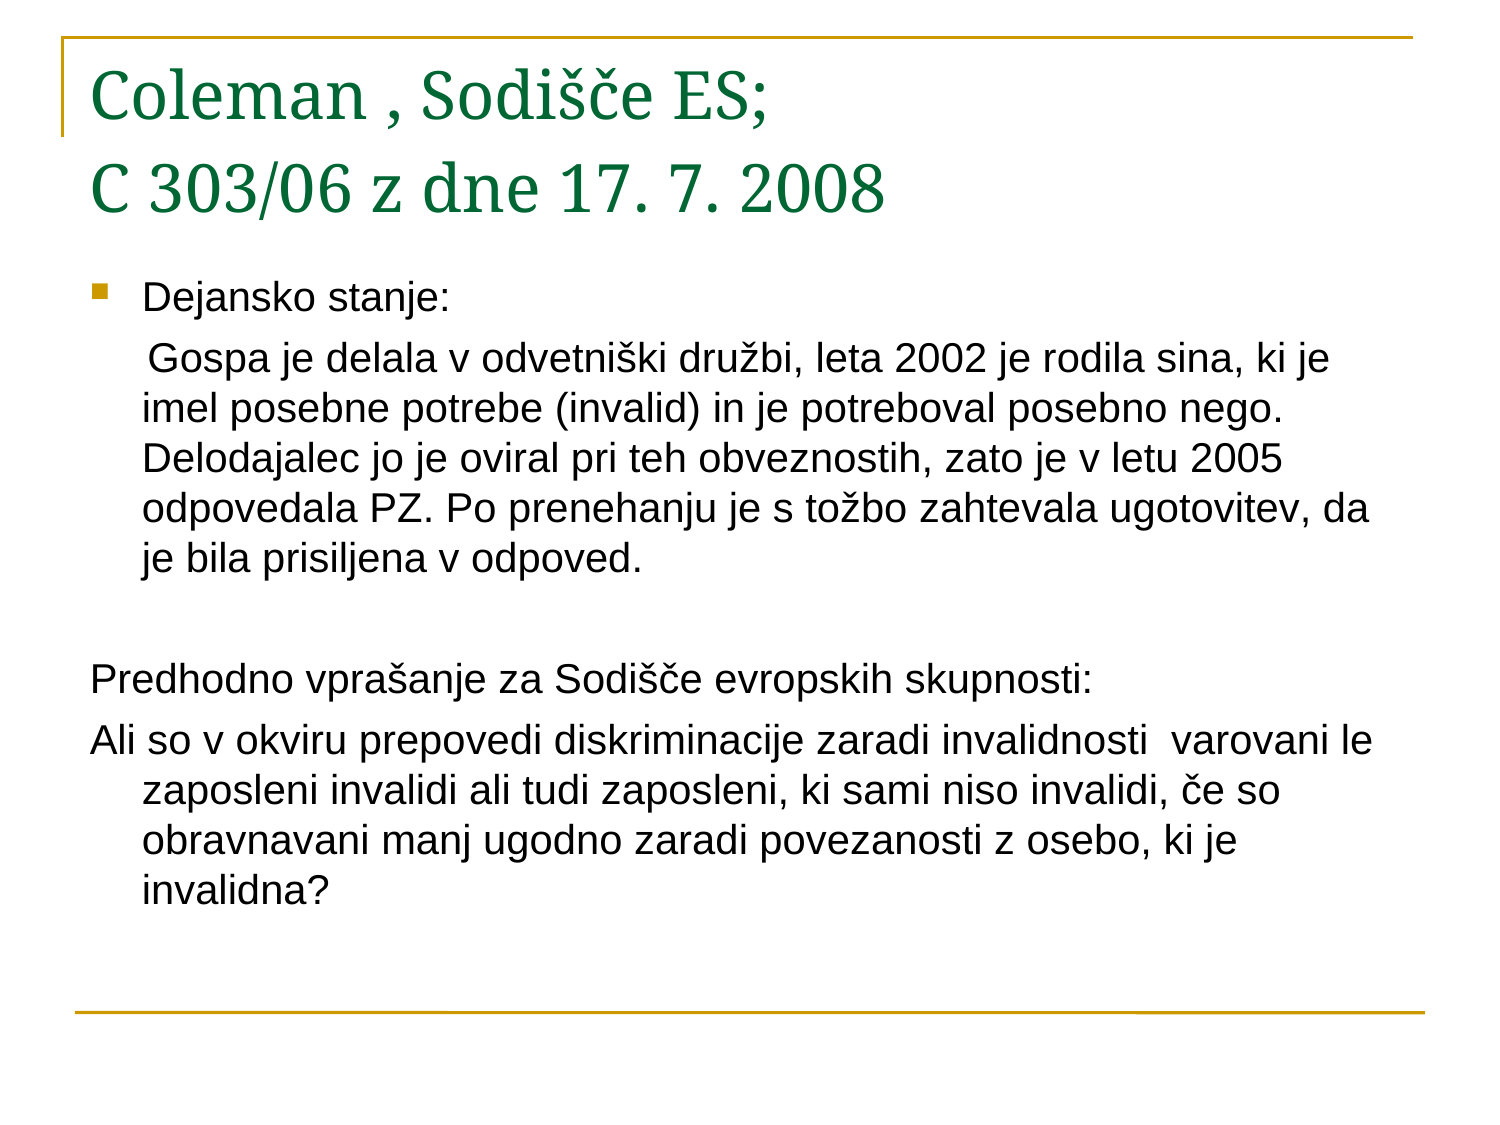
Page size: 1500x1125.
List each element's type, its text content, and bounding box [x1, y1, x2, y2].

list Dejansko stanje: Gospa je delala v odvetniški družbi, leta 2002 je rodila sina, ki je imel posebne potrebe (invalid) in je potreboval posebno nego. Delodajalec jo je oviral pri teh obveznostih, zato je v letu 2005 odpovedala PZ. Po prenehanju je s tožbo zahtevala ugotovitev, da je bila prisiljena v odpoved. Predhodno vprašanje za Sodišče evropskih skupnosti: Ali so v okviru prepovedi diskriminacije zaradi invalidnosti varovani le zaposleni invalidi ali tudi zaposleni, ki sami niso invalidi, če so obravnavani manj ugodno zaradi povezanosti z osebo, ki je invalidna? [75, 262, 1426, 1006]
title Coleman , Sodišče ES; C 303/06 z dne 17. 7. 2008 [75, 45, 1426, 262]
